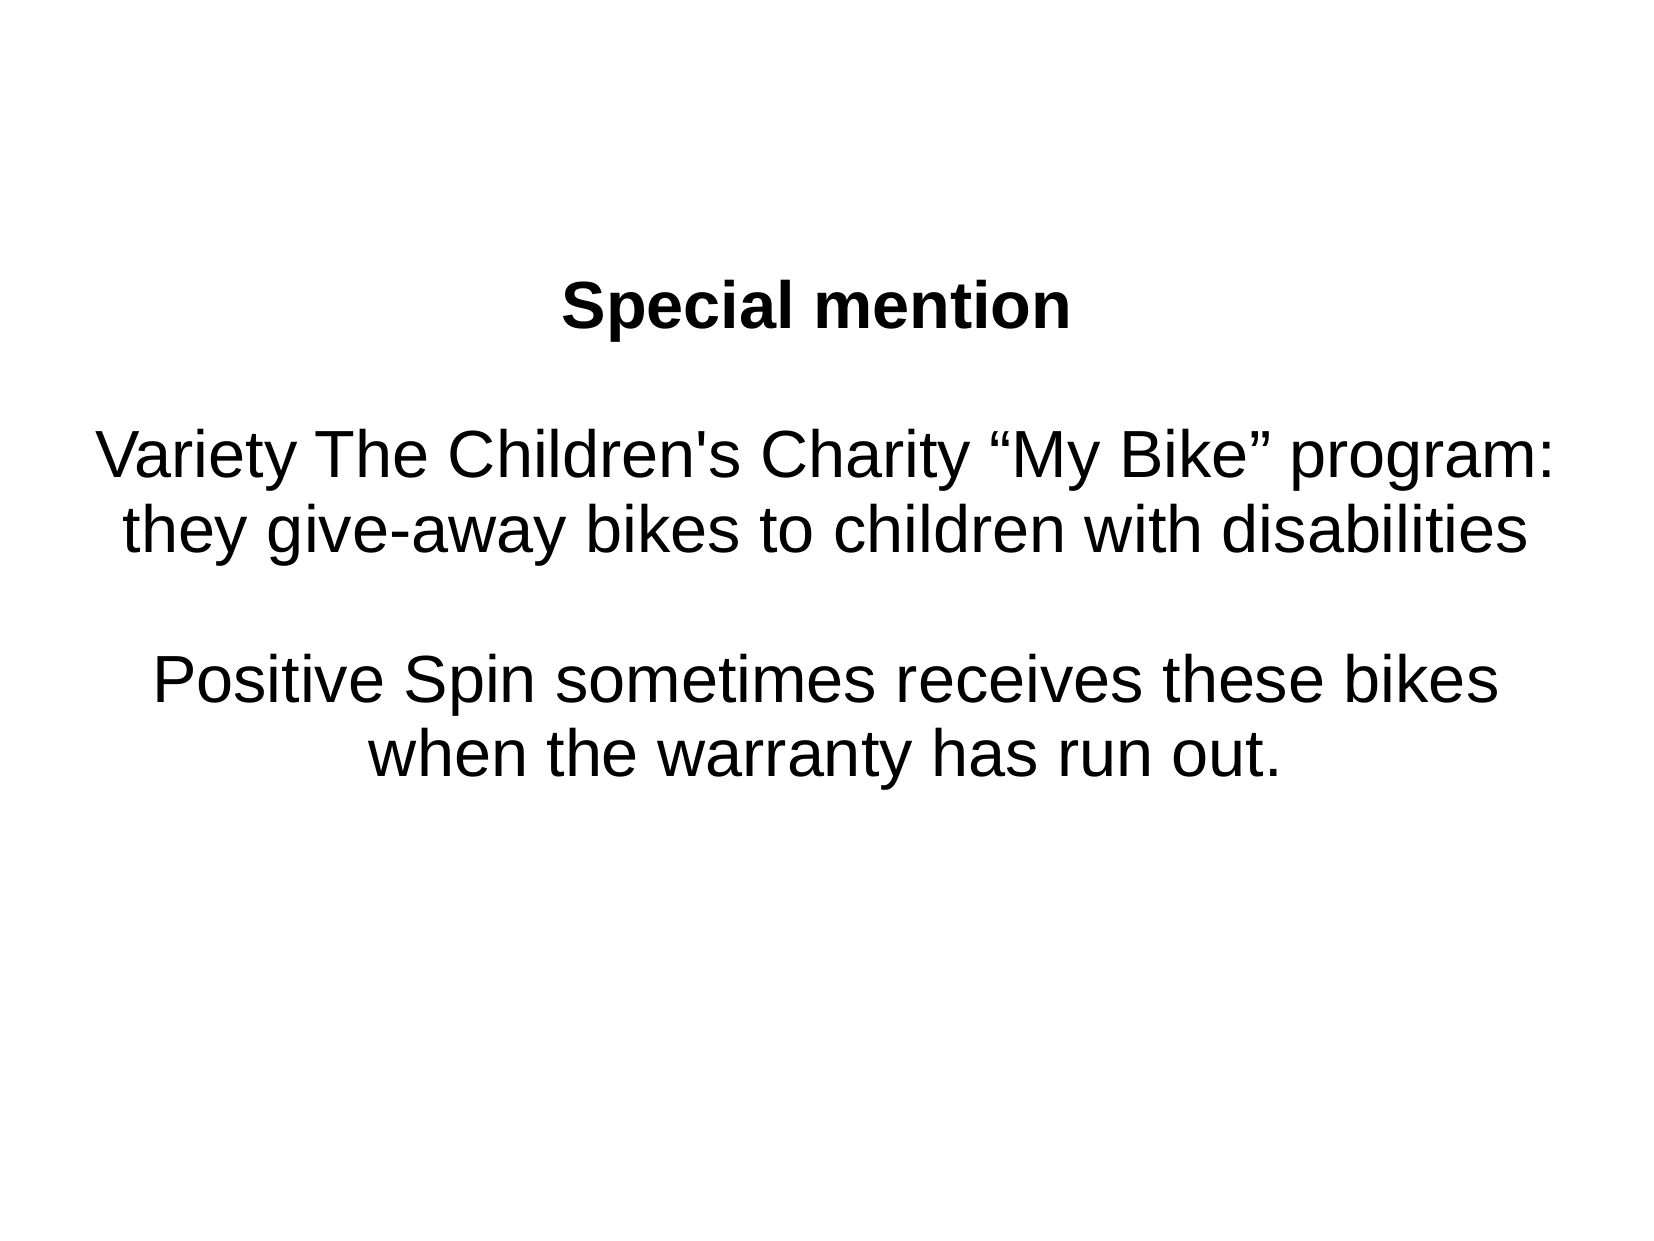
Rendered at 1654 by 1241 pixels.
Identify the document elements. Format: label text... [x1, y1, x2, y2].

subtitle Special mention Variety The Children's Charity “My Bike” program: they give-away bikes to children with disabilities Positive Spin sometimes receives these bikes when the warranty has run out. [82, 49, 1571, 1010]
